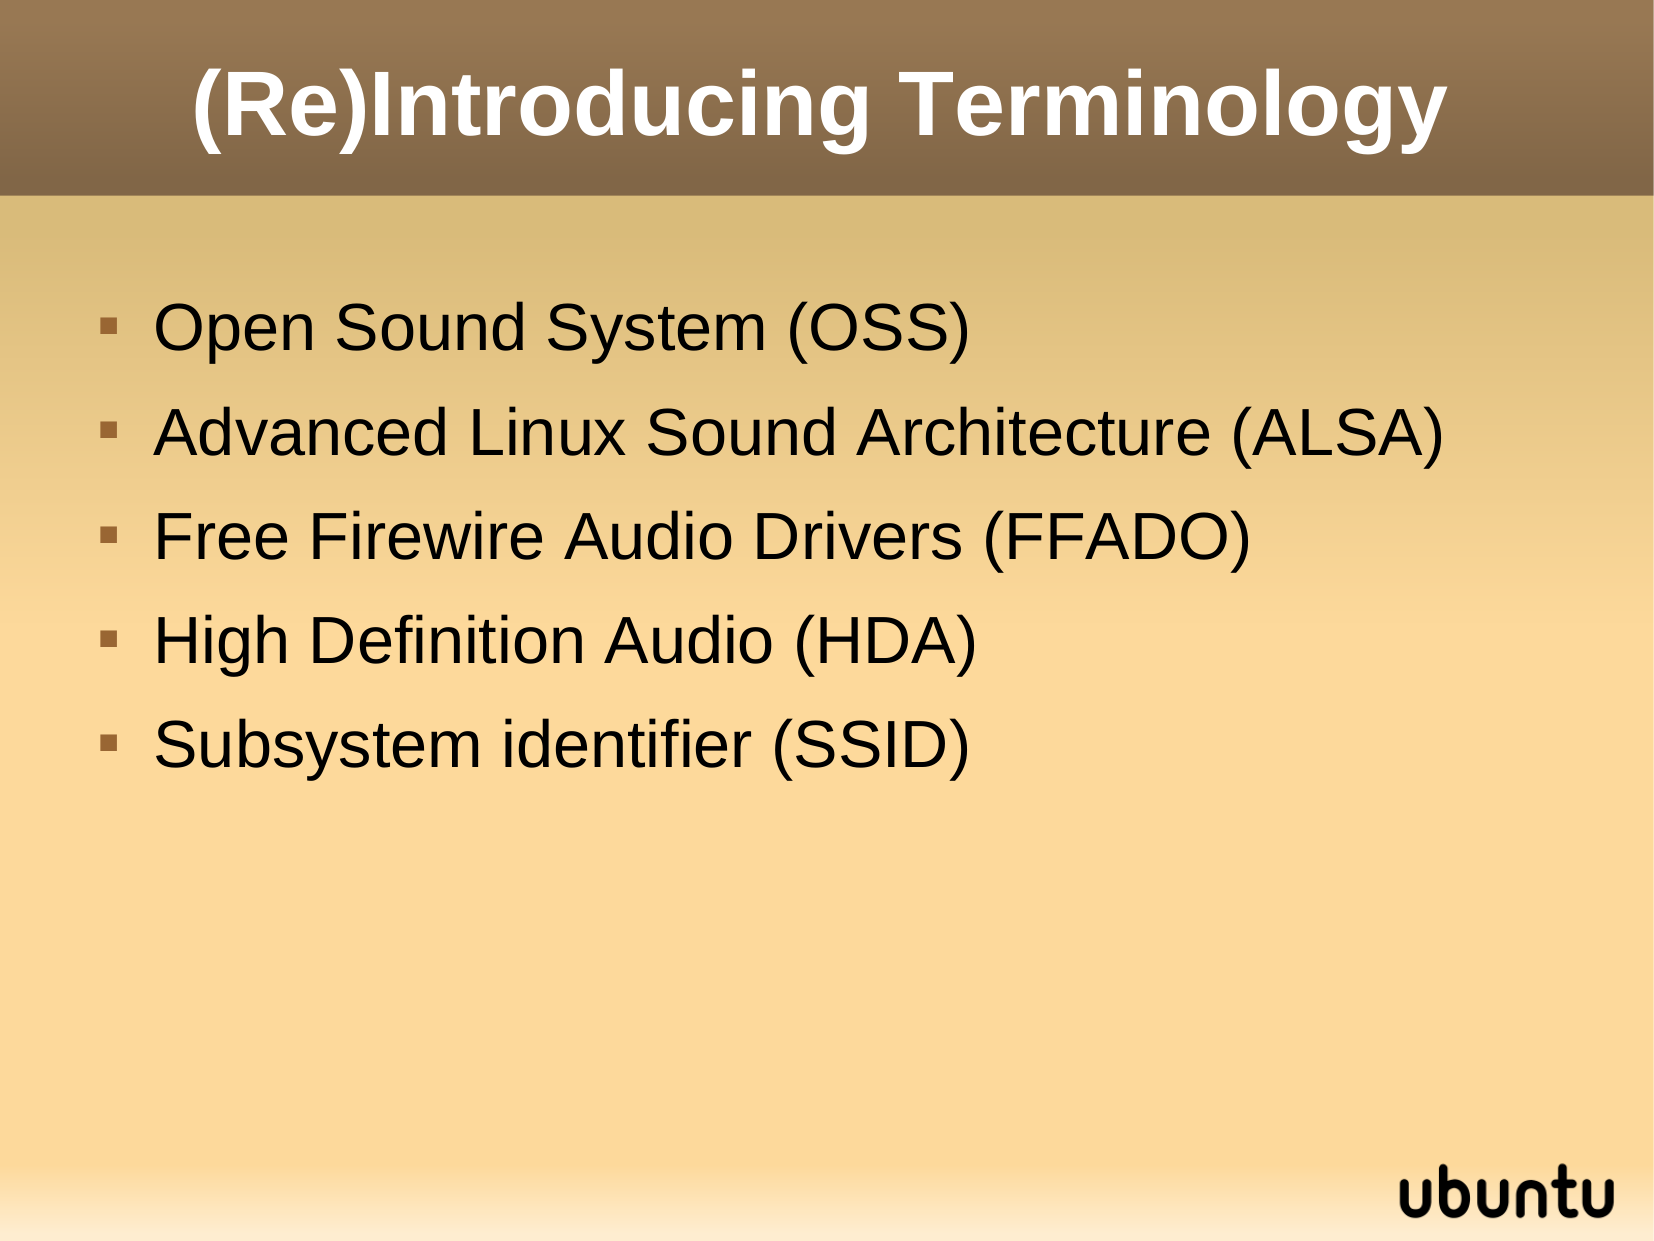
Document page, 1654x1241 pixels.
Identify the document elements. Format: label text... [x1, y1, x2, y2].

list Open Sound System (OSS) Advanced Linux Sound Architecture (ALSA) Free Firewire Audio Drivers (FFADO) High Definition Audio (HDA) Subsystem identifier (SSID) [82, 290, 1571, 1109]
title (Re)Introducing Terminology [76, 0, 1565, 208]
picture [0, 0, 1654, 1241]
